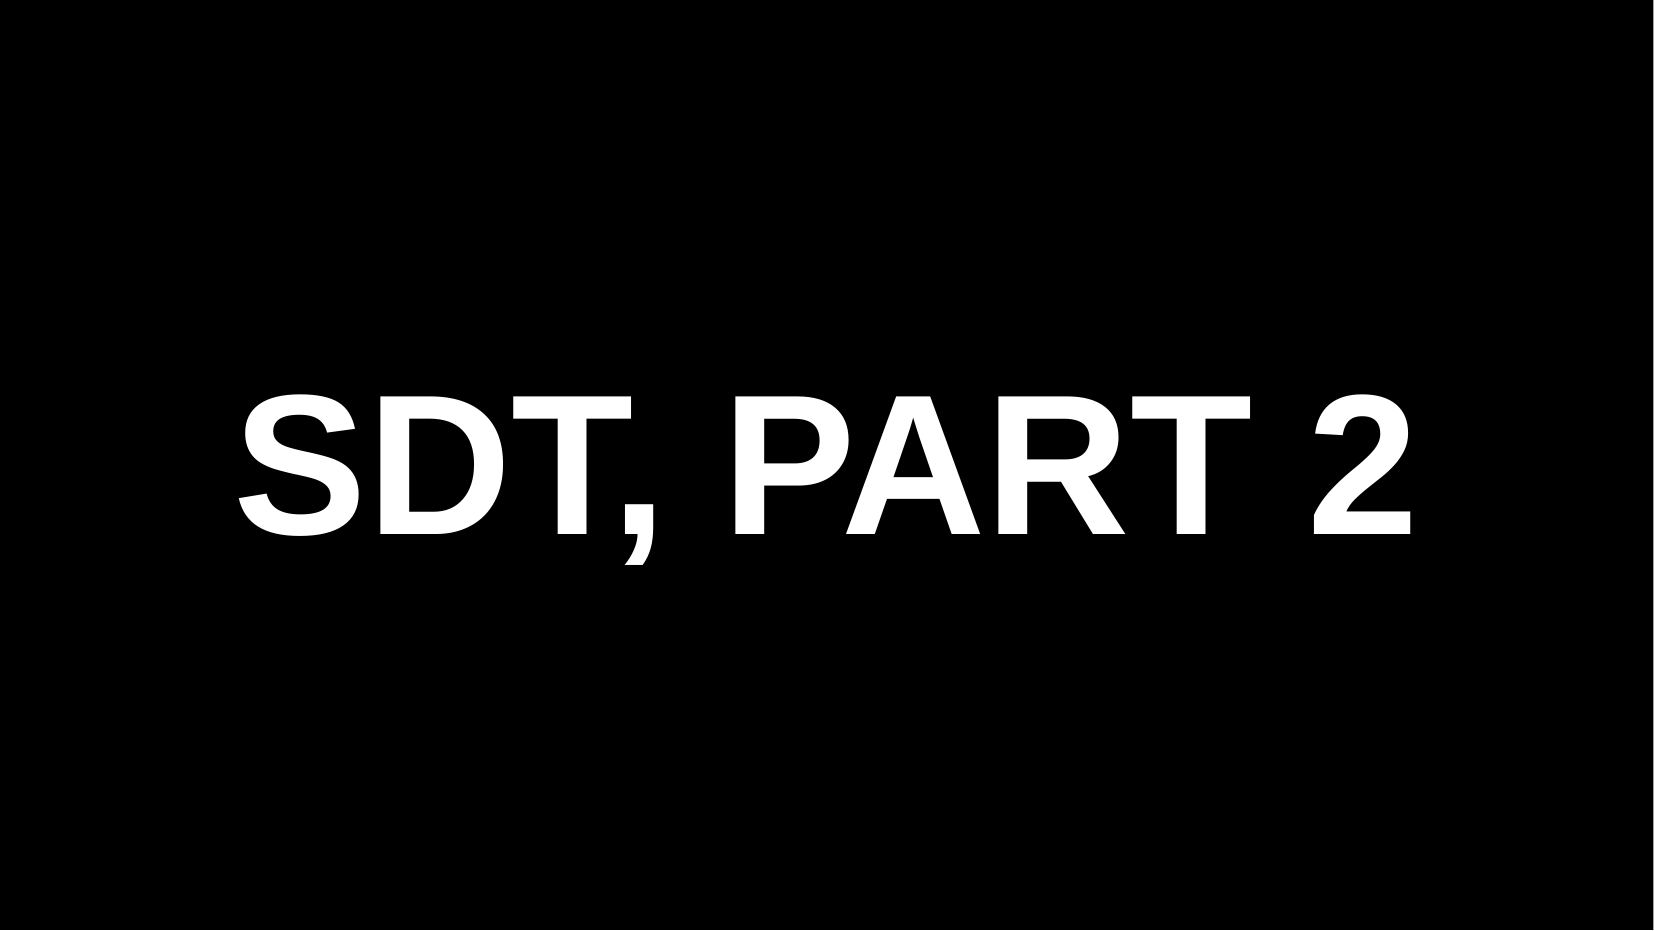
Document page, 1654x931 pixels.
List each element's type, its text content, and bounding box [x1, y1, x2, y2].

subtitle SDT, PART 2 [82, 0, 1571, 931]
